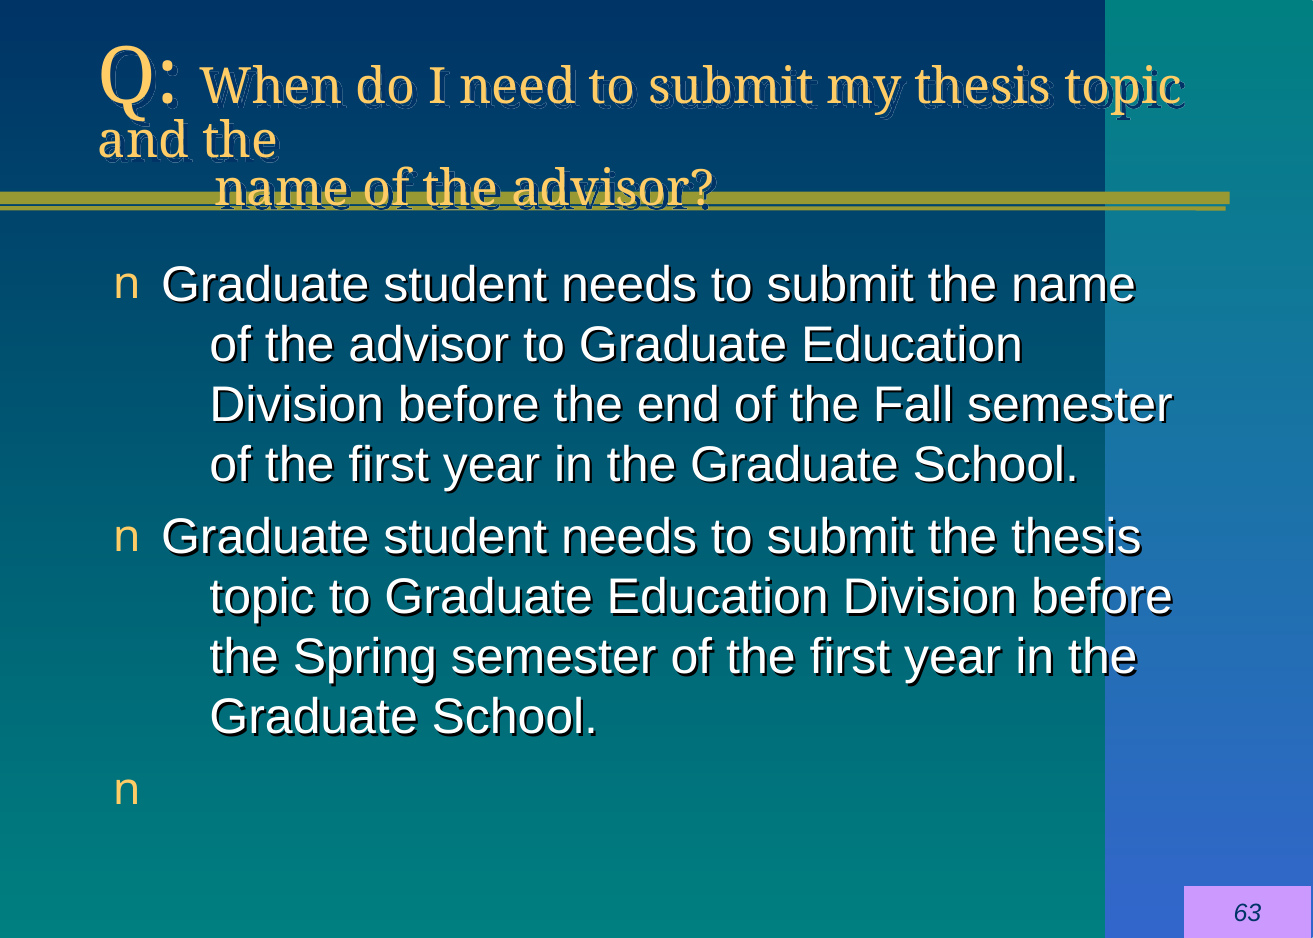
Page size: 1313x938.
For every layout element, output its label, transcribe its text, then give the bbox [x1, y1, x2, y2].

title Q: When do I need to submit my thesis topic and the name of the advisor? [84, 36, 1280, 188]
text_box 63 [1185, 887, 1310, 937]
text_box [1105, 0, 1313, 938]
list Graduate student needs to submit the name of the advisor to Graduate Education Division before the end of the Fall semester of the first year in the Graduate School. Graduate student needs to submit the thesis topic to Graduate Education Division before the Spring semester of the first year in the Graduate School. [99, 244, 1201, 844]
